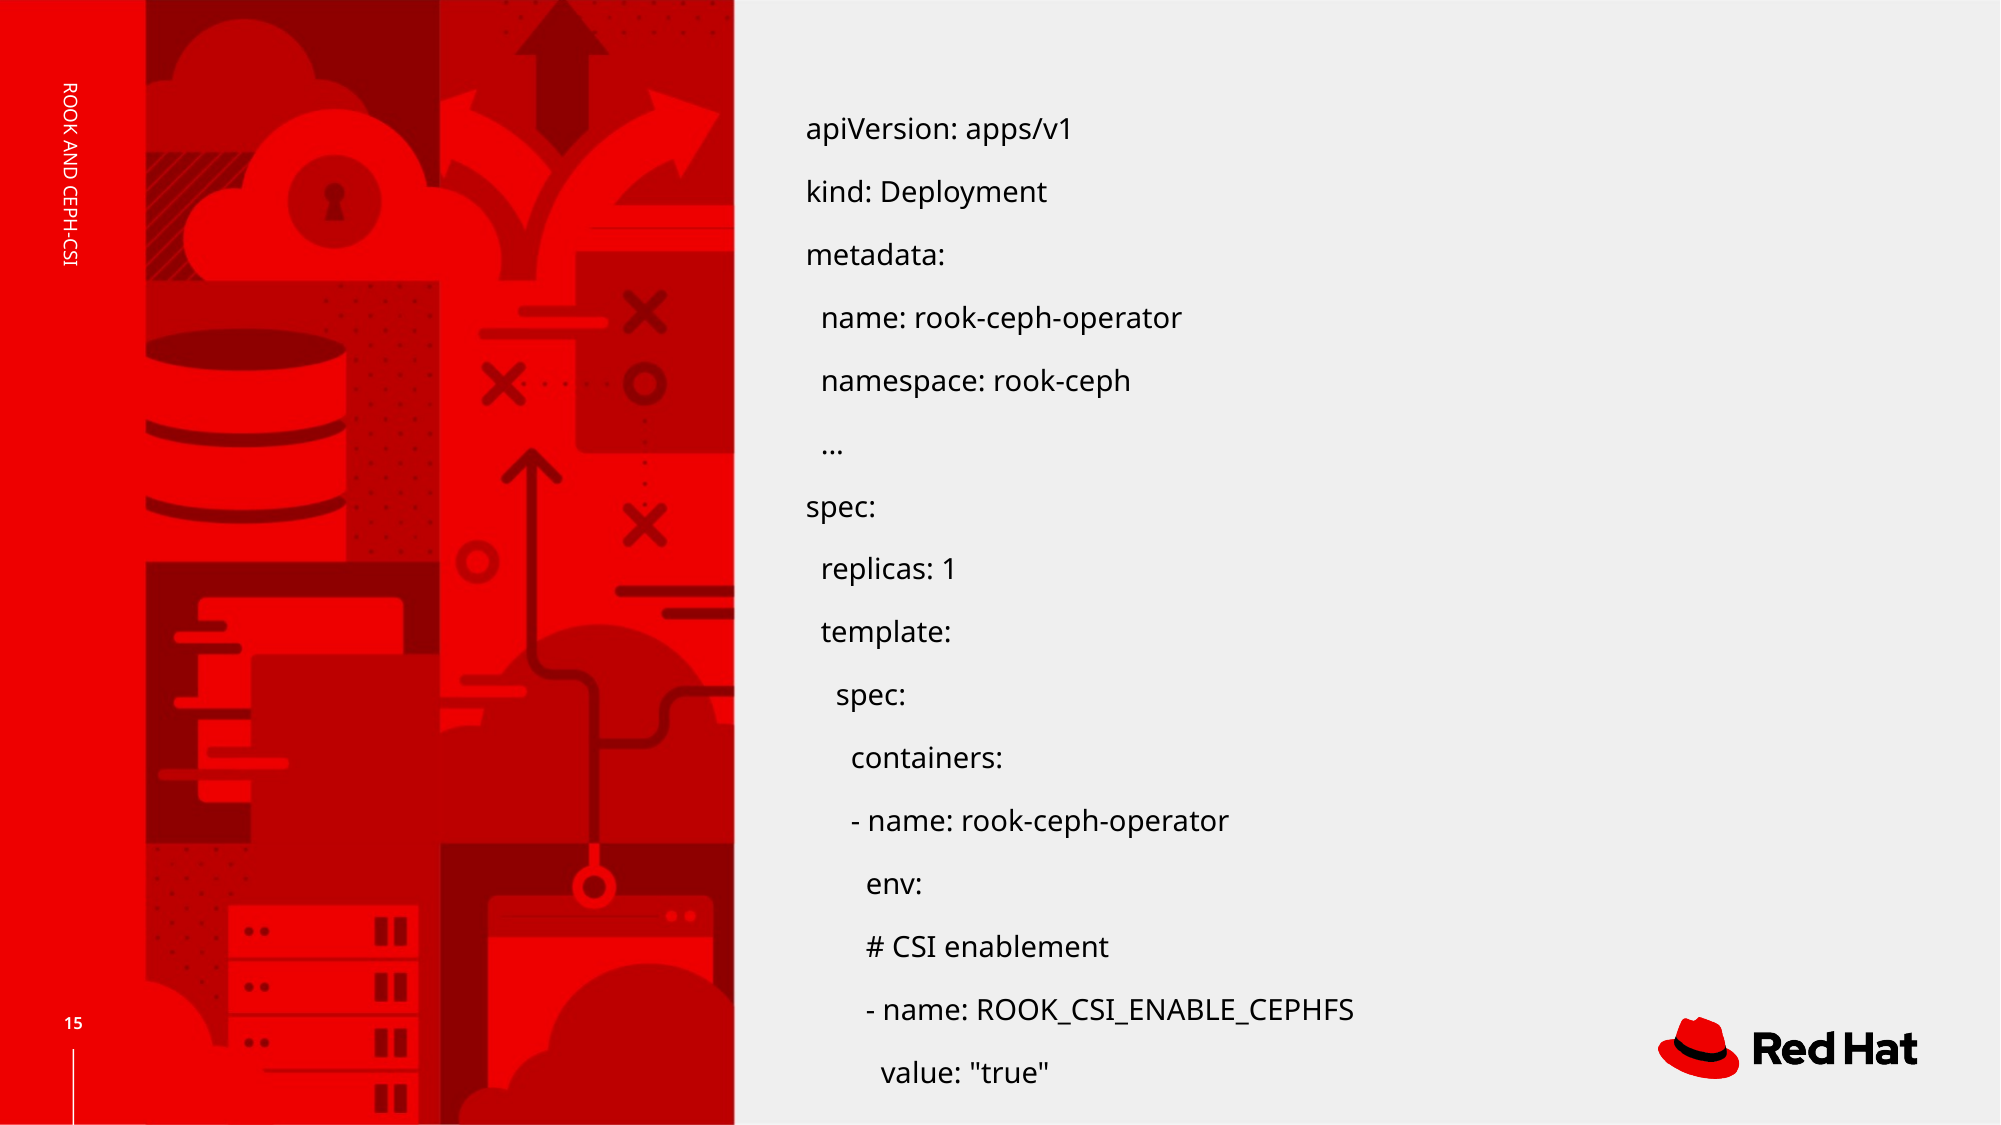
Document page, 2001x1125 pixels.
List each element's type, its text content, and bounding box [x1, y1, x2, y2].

text_box apiVersion: apps/v1 kind: Deployment metadata: name: rook-ceph-operator namespace: rook-ceph ... spec: replicas: 1 template: spec: containers: - name: rook-ceph-operator env: # CSI enablement - name: ROOK_CSI_ENABLE_CEPHFS value: "true" [805, 82, 1886, 985]
text_box ROOK AND CEPH-CSI [0, 0, 144, 845]
picture [0, 0, 2001, 1125]
